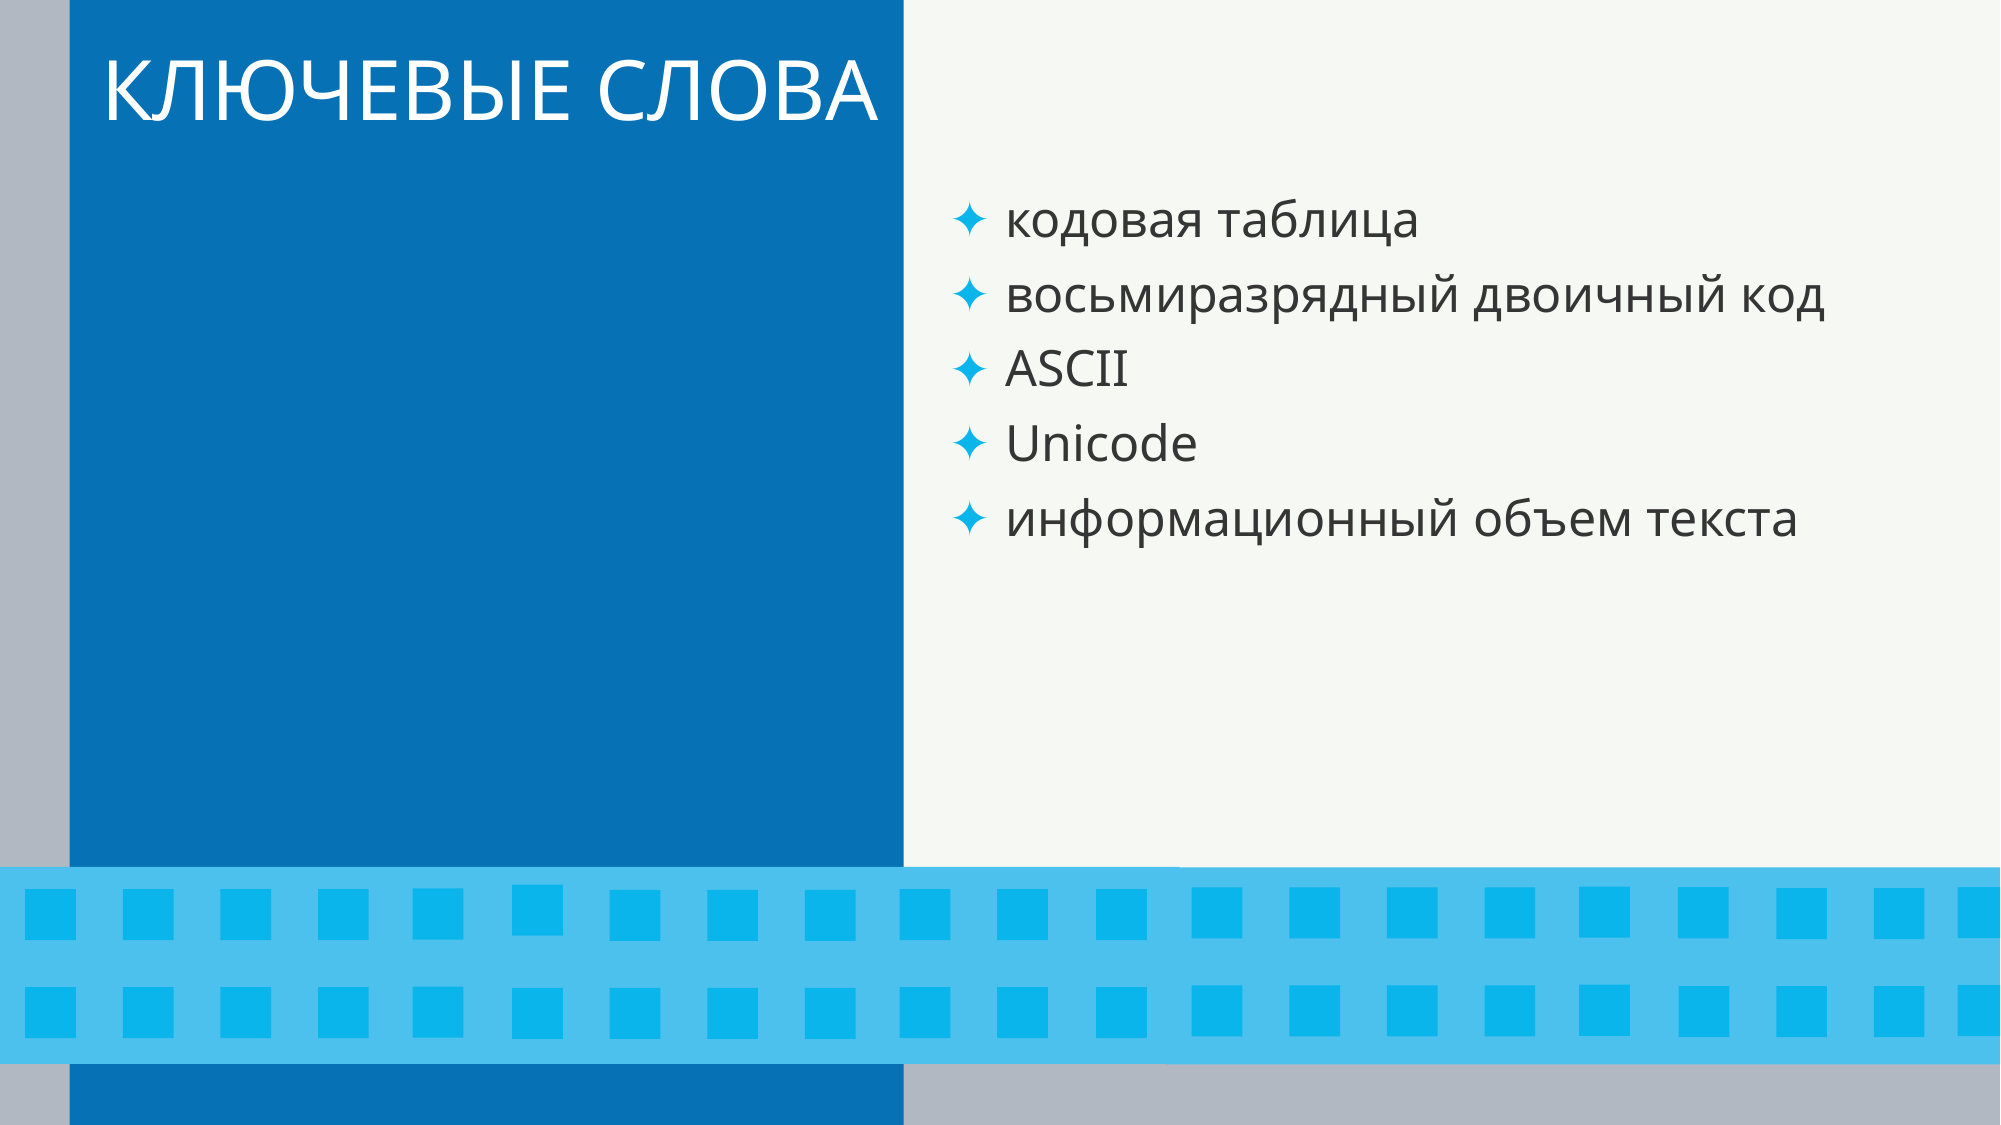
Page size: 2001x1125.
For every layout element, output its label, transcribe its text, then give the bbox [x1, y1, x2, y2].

title КЛЮЧЕВЫЕ СЛОВА [86, 0, 904, 147]
subtitle кодовая таблица восьмиразрядный двоичный код ASCII Unicode информационный объем текста [933, 186, 1931, 806]
